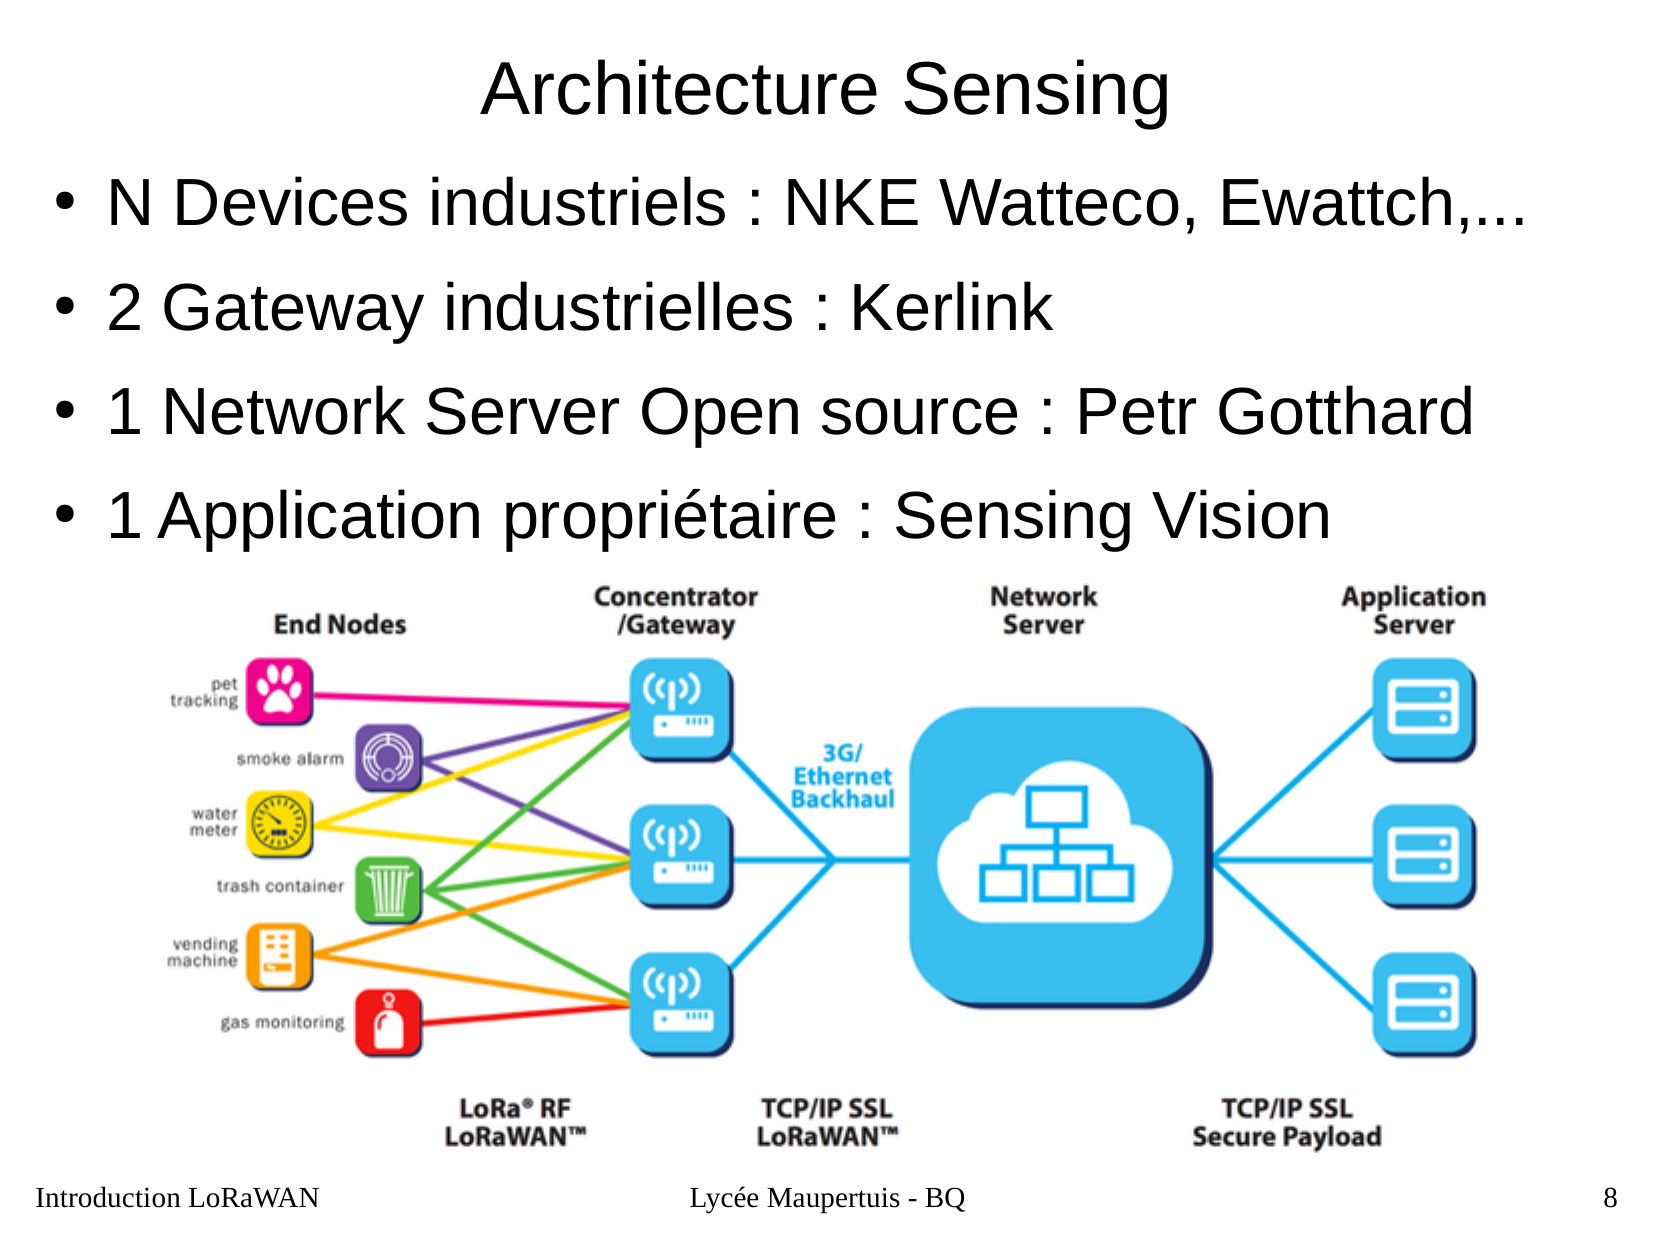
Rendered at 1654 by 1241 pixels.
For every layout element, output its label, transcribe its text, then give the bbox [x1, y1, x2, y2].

list N Devices industriels : NKE Watteco, Ewattch,... 2 Gateway industrielles : Kerlink 1 Network Server Open source : Petr Gotthard 1 Application propriétaire : Sensing Vision [35, 165, 1619, 645]
title Architecture Sensing [35, 35, 1619, 142]
picture [150, 566, 1504, 1169]
